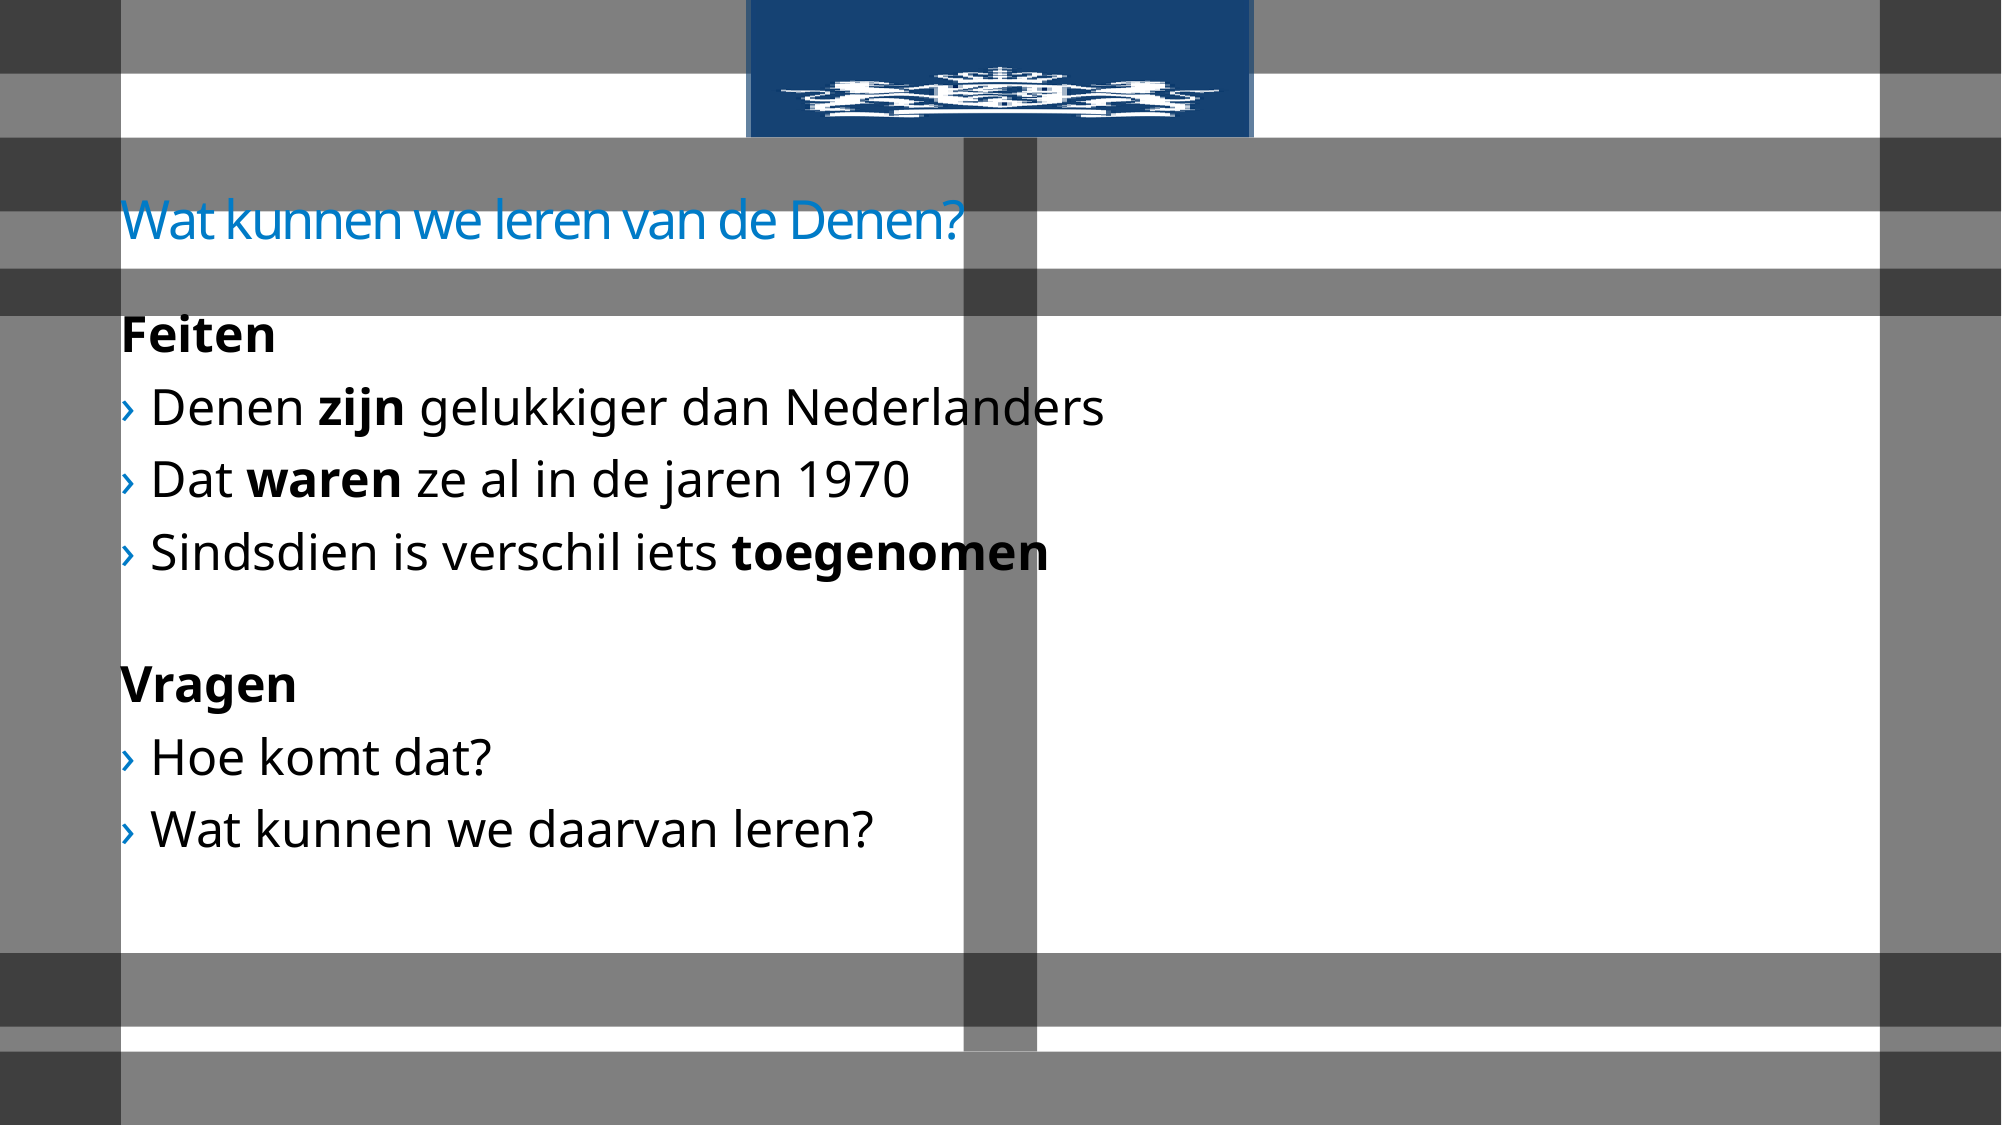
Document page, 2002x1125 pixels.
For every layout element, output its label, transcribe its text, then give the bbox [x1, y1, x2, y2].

list Feiten Denen zijn gelukkiger dan Nederlanders Dat waren ze al in de jaren 1970 Sindsdien is verschil iets toegenomen Vragen Hoe komt dat? Wat kunnen we daarvan leren? [120, 302, 1880, 940]
title Wat kunnen we leren van de Denen? [120, 185, 1880, 251]
